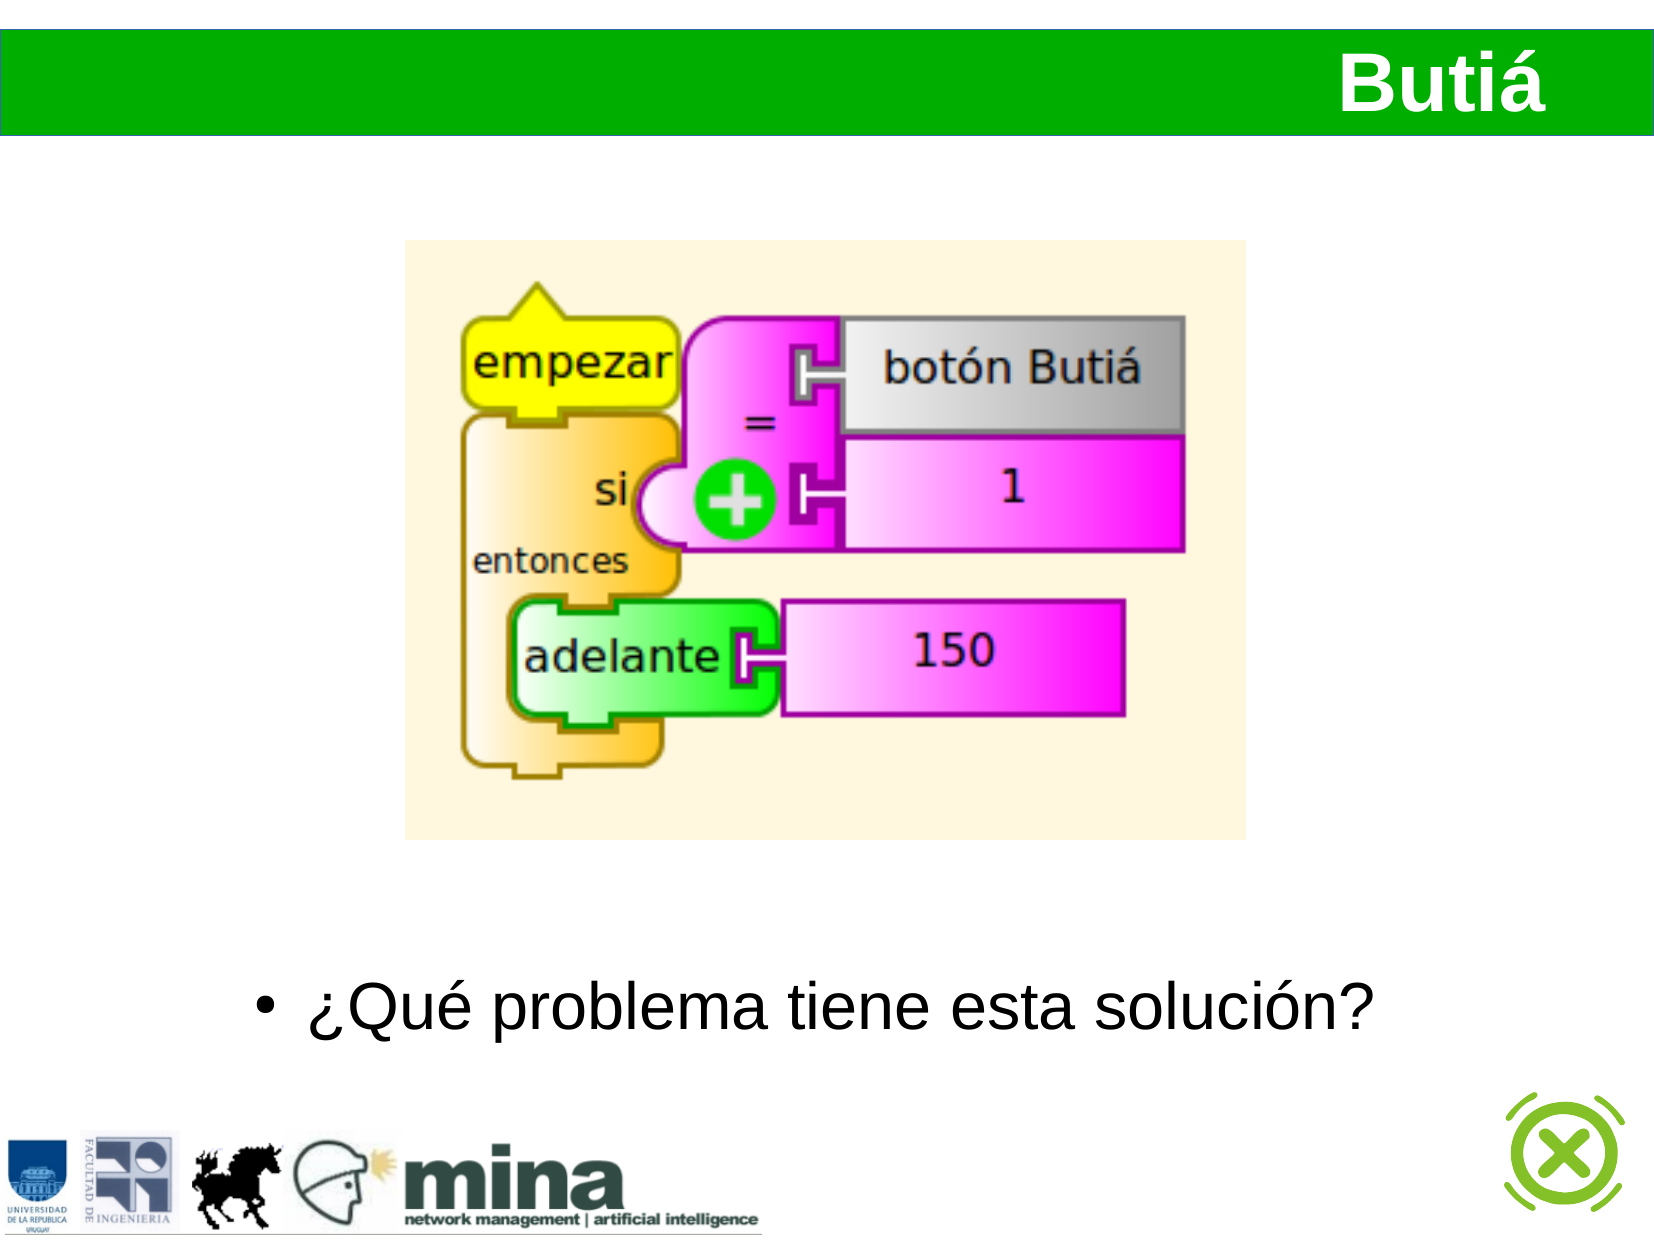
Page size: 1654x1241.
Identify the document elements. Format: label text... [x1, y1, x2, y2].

list ¿Qué problema tiene esta solución? [235, 969, 1473, 1150]
picture [5, 1130, 762, 1235]
picture [405, 240, 1246, 841]
picture [1504, 1092, 1625, 1212]
